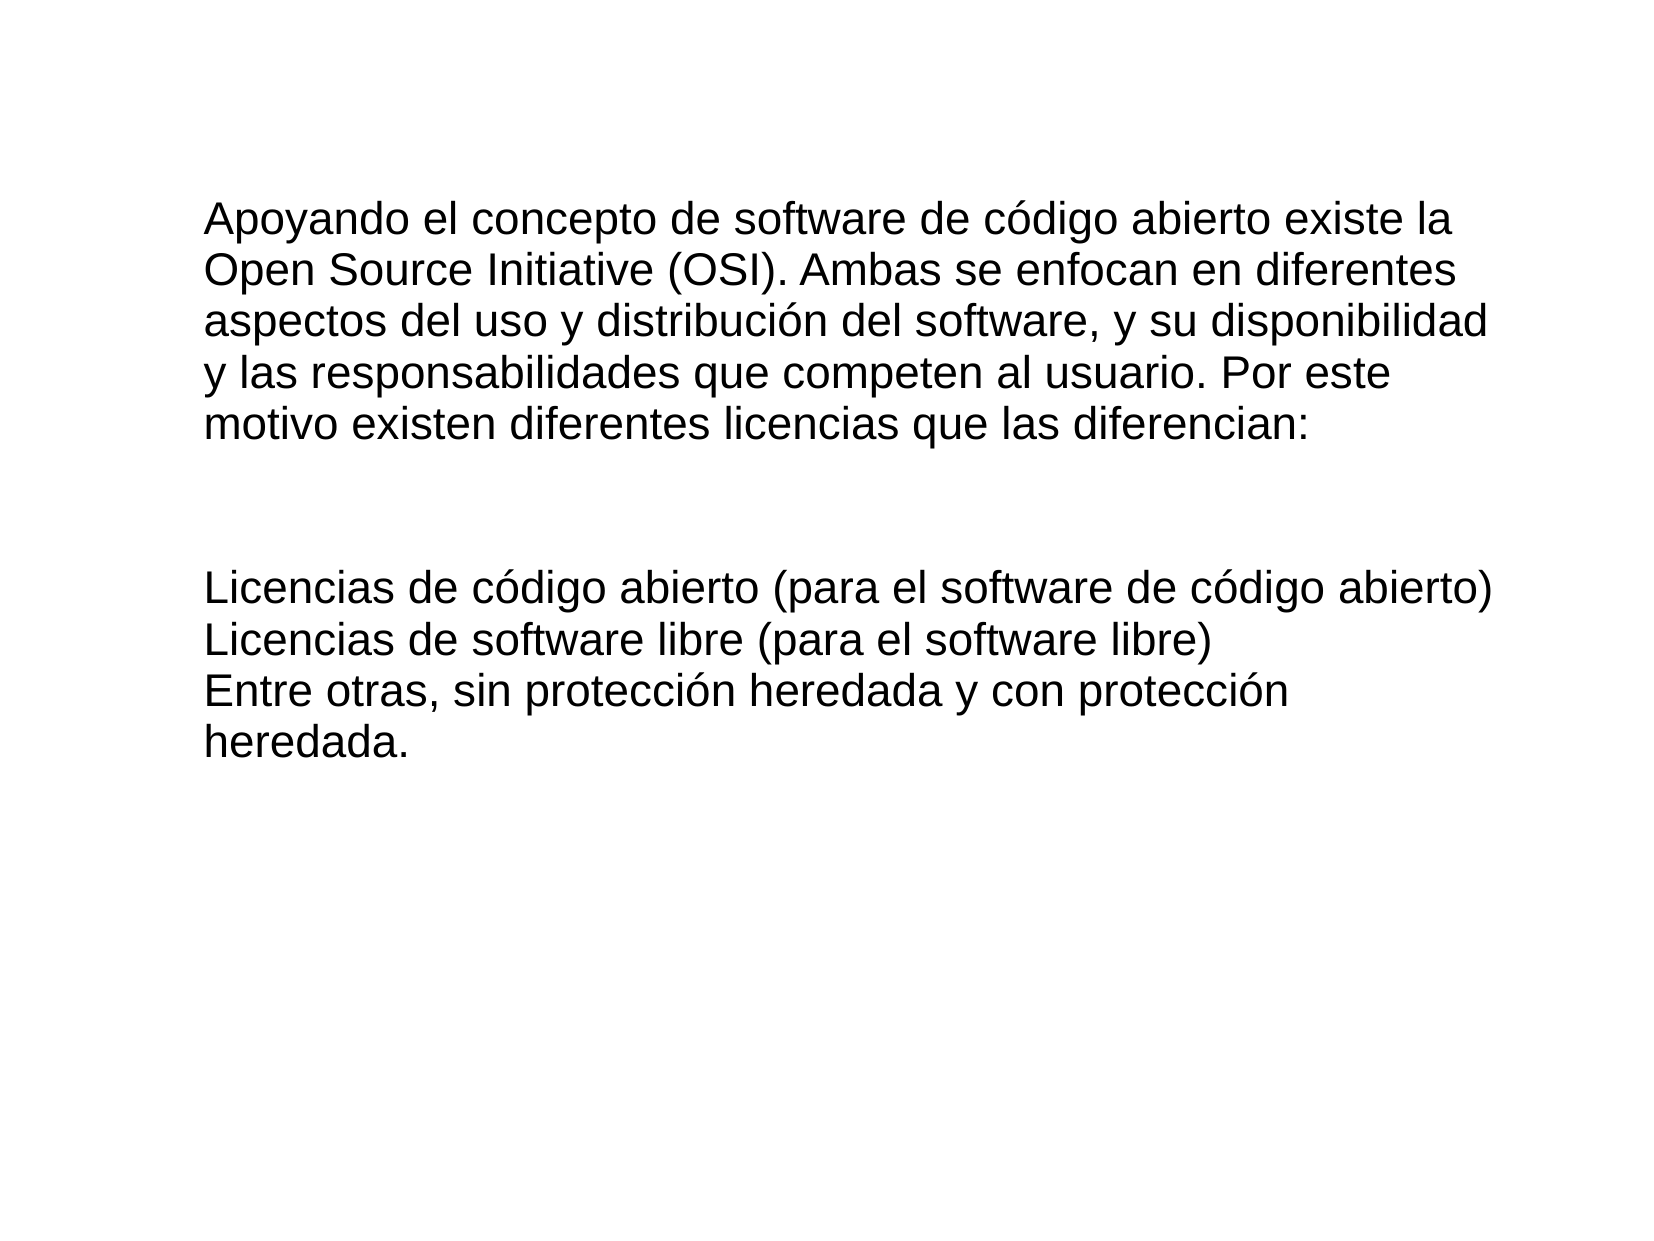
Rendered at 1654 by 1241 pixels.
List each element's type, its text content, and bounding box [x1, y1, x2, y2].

text_box Licencias de código abierto (para el software de código abierto) Licencias de software libre (para el software libre) Entre otras, sin protección heredada y con protección heredada. [188, 555, 1524, 775]
text_box Apoyando el concepto de software de código abierto existe la Open Source Initiative (OSI). Ambas se enfocan en diferentes aspectos del uso y distribución del software, y su disponibilidad y las responsabilidades que competen al usuario. Por este motivo existen diferentes licencias que las diferencian: [188, 185, 1524, 508]
